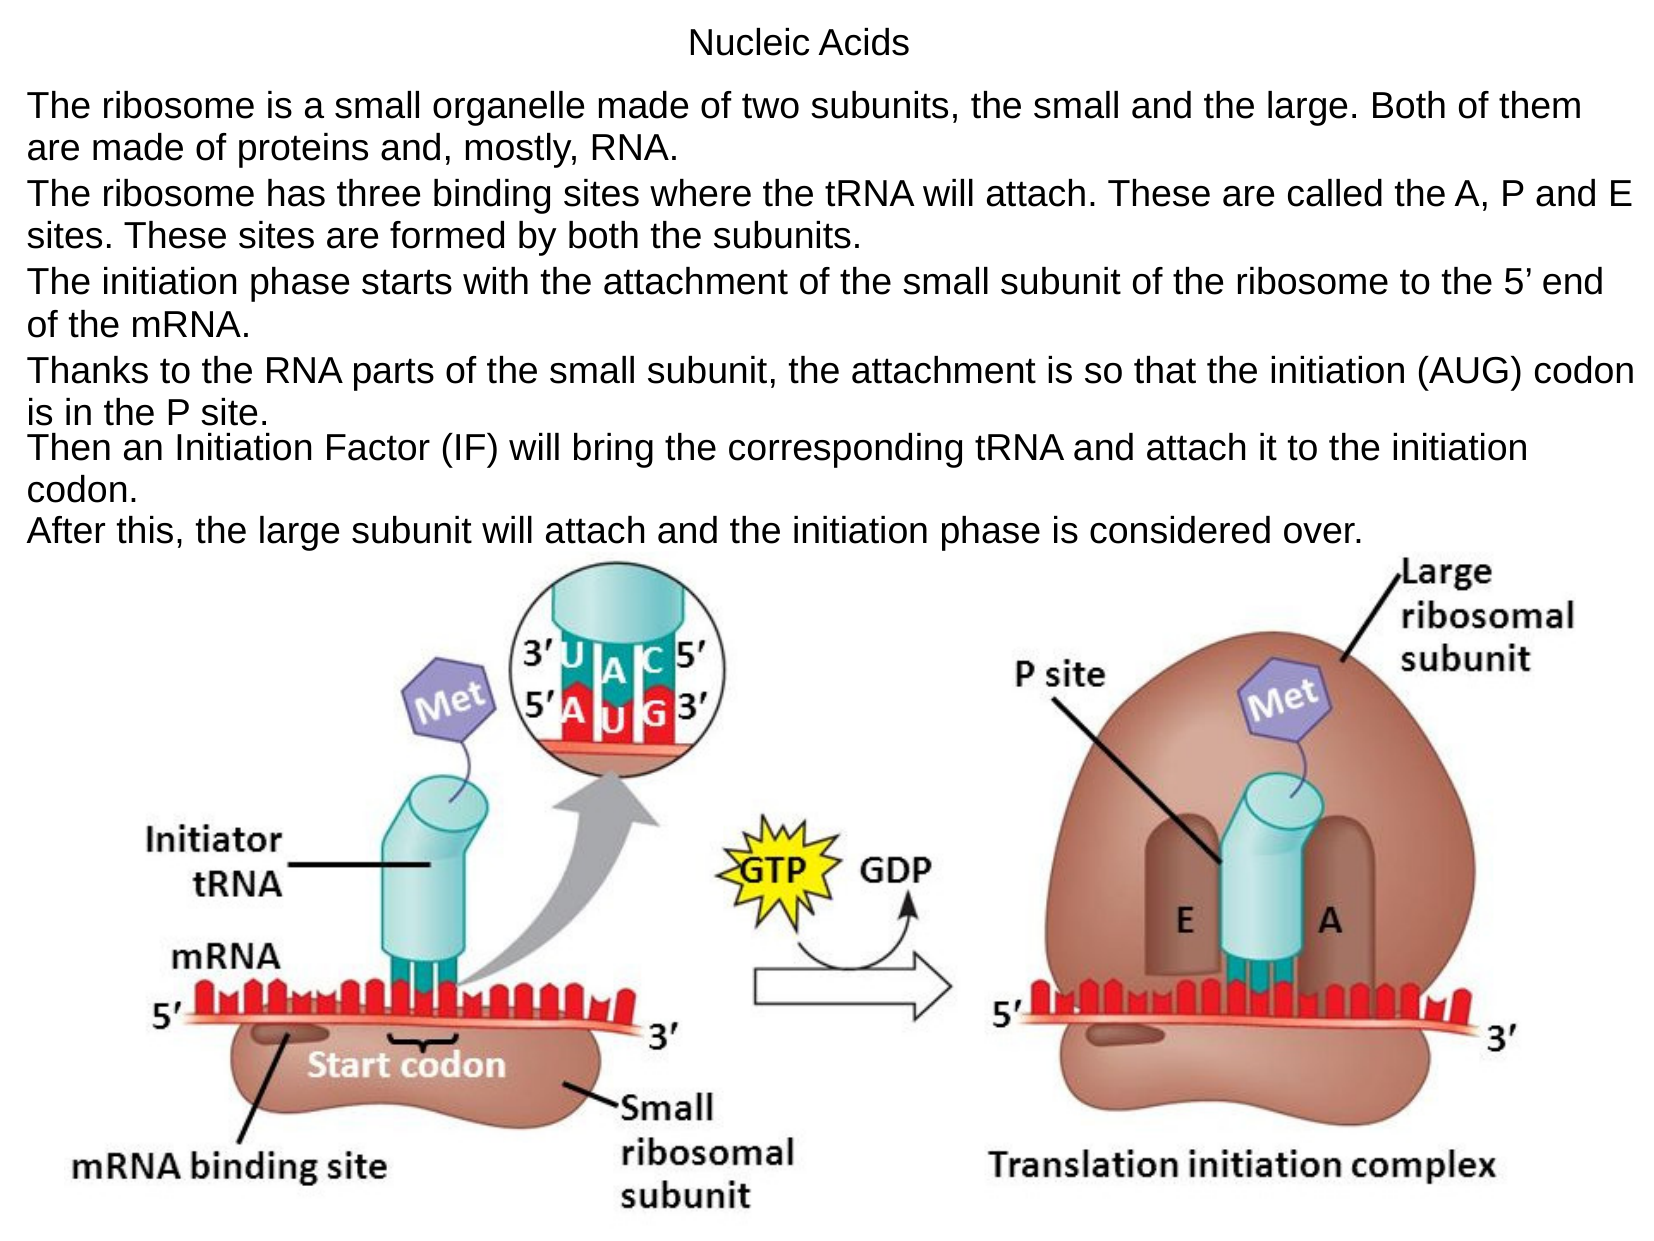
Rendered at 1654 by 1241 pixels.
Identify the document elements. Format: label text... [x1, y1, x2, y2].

text_box The ribosome has three binding sites where the tRNA will attach. These are called the A, P and E sites. These sites are formed by both the subunits. [11, 165, 1654, 265]
picture [64, 551, 1576, 1229]
text_box The initiation phase starts with the attachment of the small subunit of the ribosome to the 5’ end of the mRNA. [11, 253, 1642, 342]
text_box Nucleic Acids [673, 14, 1654, 71]
text_box After this, the large subunit will attach and the initiation phase is considered over. [11, 501, 1654, 674]
text_box Thanks to the RNA parts of the small subunit, the attachment is so that the initiation (AUG) codon is in the P site. [11, 342, 1654, 419]
text_box Then an Initiation Factor (IF) will bring the corresponding tRNA and attach it to the initiation codon. [11, 419, 1654, 501]
text_box The ribosome is a small organelle made of two subunits, the small and the large. Both of them are made of proteins and, mostly, RNA. [11, 76, 1607, 165]
